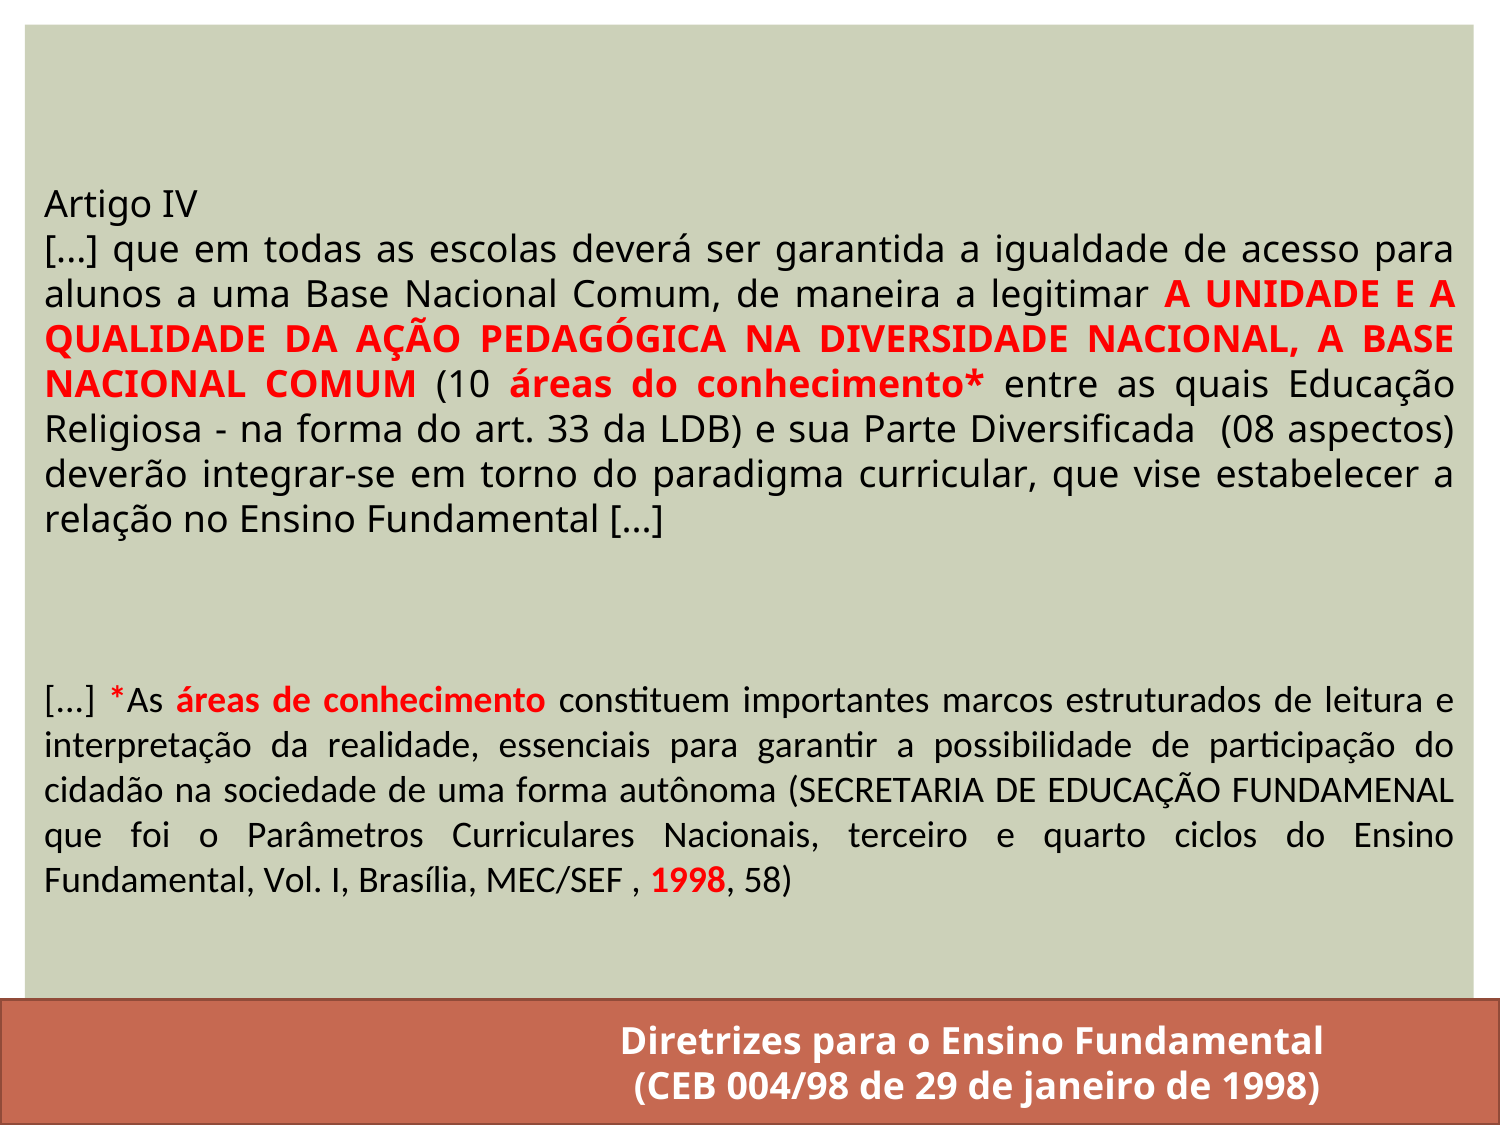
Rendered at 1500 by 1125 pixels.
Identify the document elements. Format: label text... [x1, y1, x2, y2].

text_box Artigo IV [...] que em todas as escolas deverá ser garantida a igualdade de acesso para alunos a uma Base Nacional Comum, de maneira a legitimar A UNIDADE E A QUALIDADE DA AÇÃO PEDAGÓGICA NA DIVERSIDADE NACIONAL, A BASE NACIONAL COMUM (10 áreas do conhecimento* entre as quais Educação Religiosa - na forma do art. 33 da LDB) e sua Parte Diversificada (08 aspectos) deverão integrar-se em torno do paradigma curricular, que vise estabelecer a relação no Ensino Fundamental [...] [...] *As áreas de conhecimento constituem importantes marcos estruturados de leitura e interpretação da realidade, essenciais para garantir a possibilidade de participação do cidadão na sociedade de uma forma autônoma (SECRETARIA DE EDUCAÇÃO FUNDAMENAL que foi o Parâmetros Curriculares Nacionais, terceiro e quarto ciclos do Ensino Fundamental, Vol. I, Brasília, MEC/SEF , 1998, 58) [29, 172, 1471, 909]
text_box Diretrizes para o Ensino Fundamental (CEB 004/98 de 29 de janeiro de 1998) [501, 1009, 1453, 1115]
text_box [0, 999, 1500, 1125]
